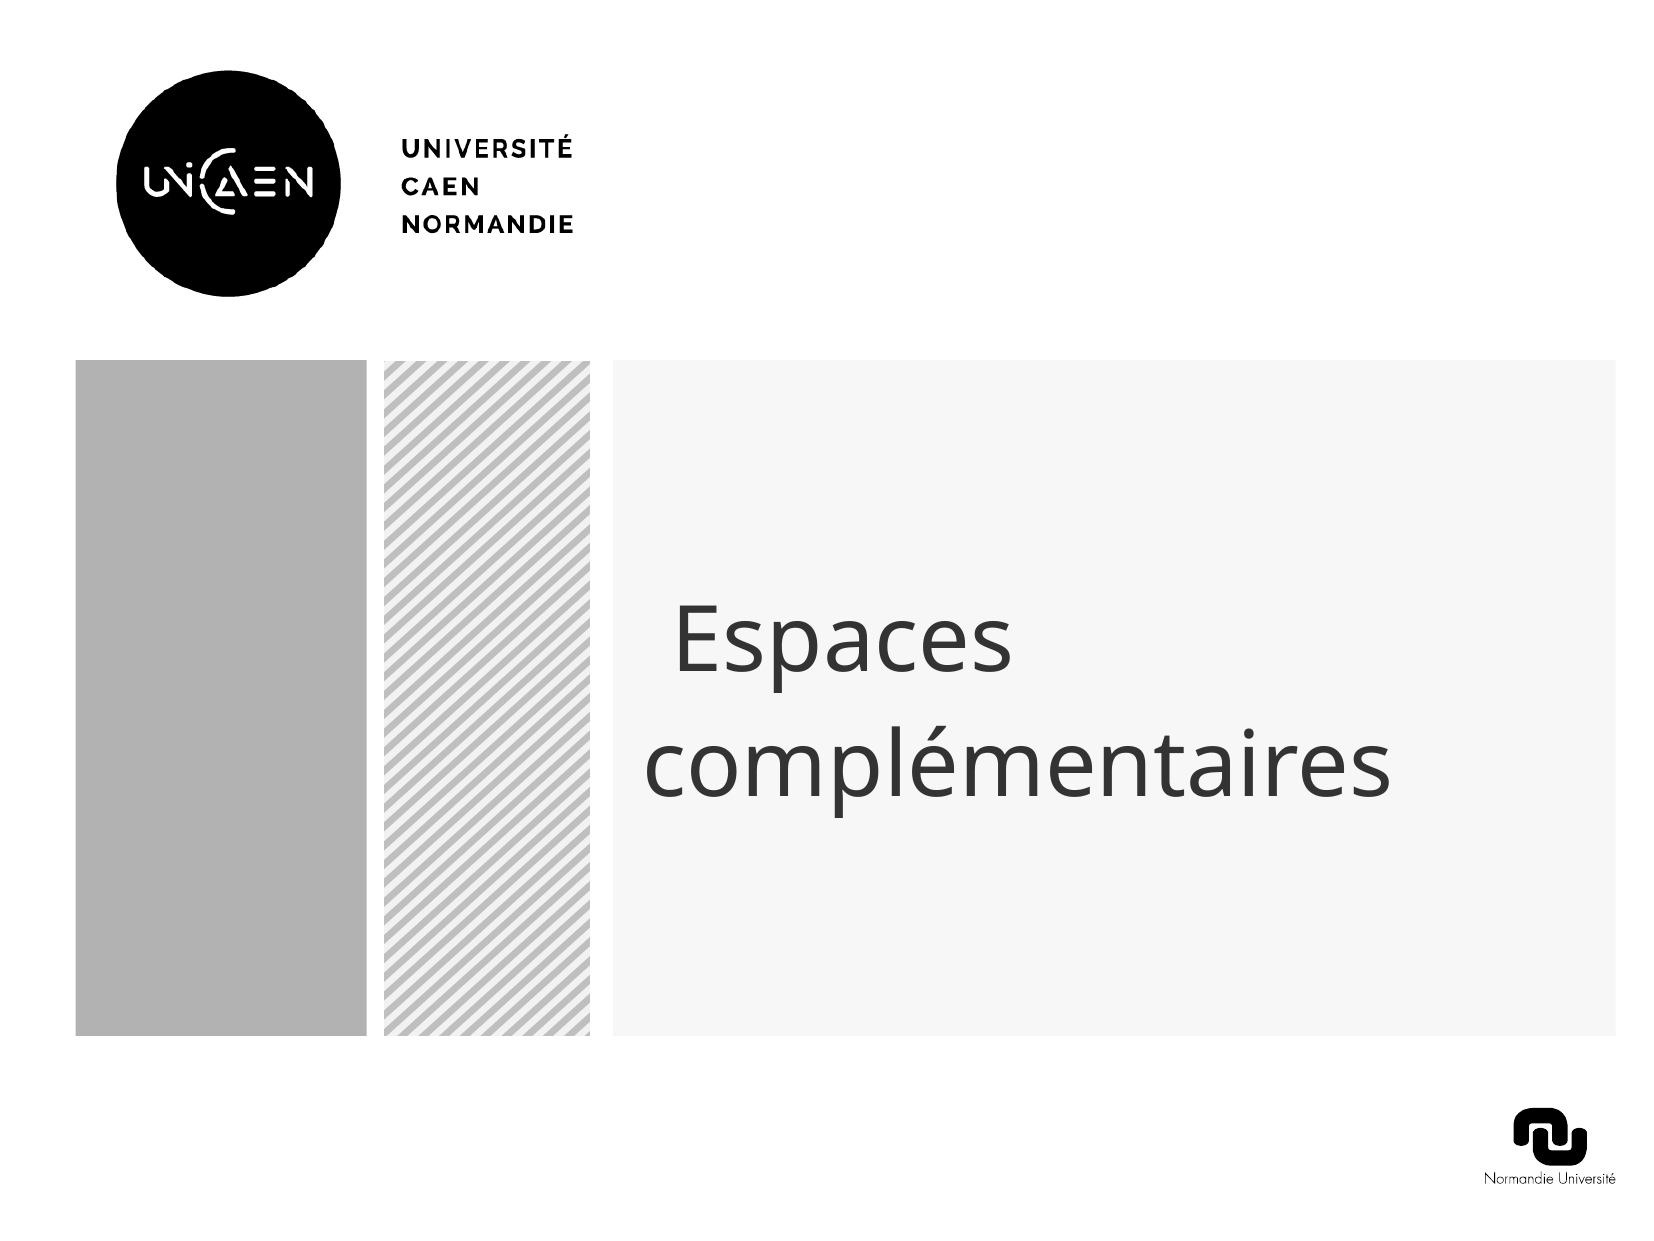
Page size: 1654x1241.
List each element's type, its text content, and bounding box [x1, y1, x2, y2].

picture [69, 20, 351, 347]
picture [383, 20, 592, 347]
title Espaces complémentaires [612, 360, 1619, 1038]
